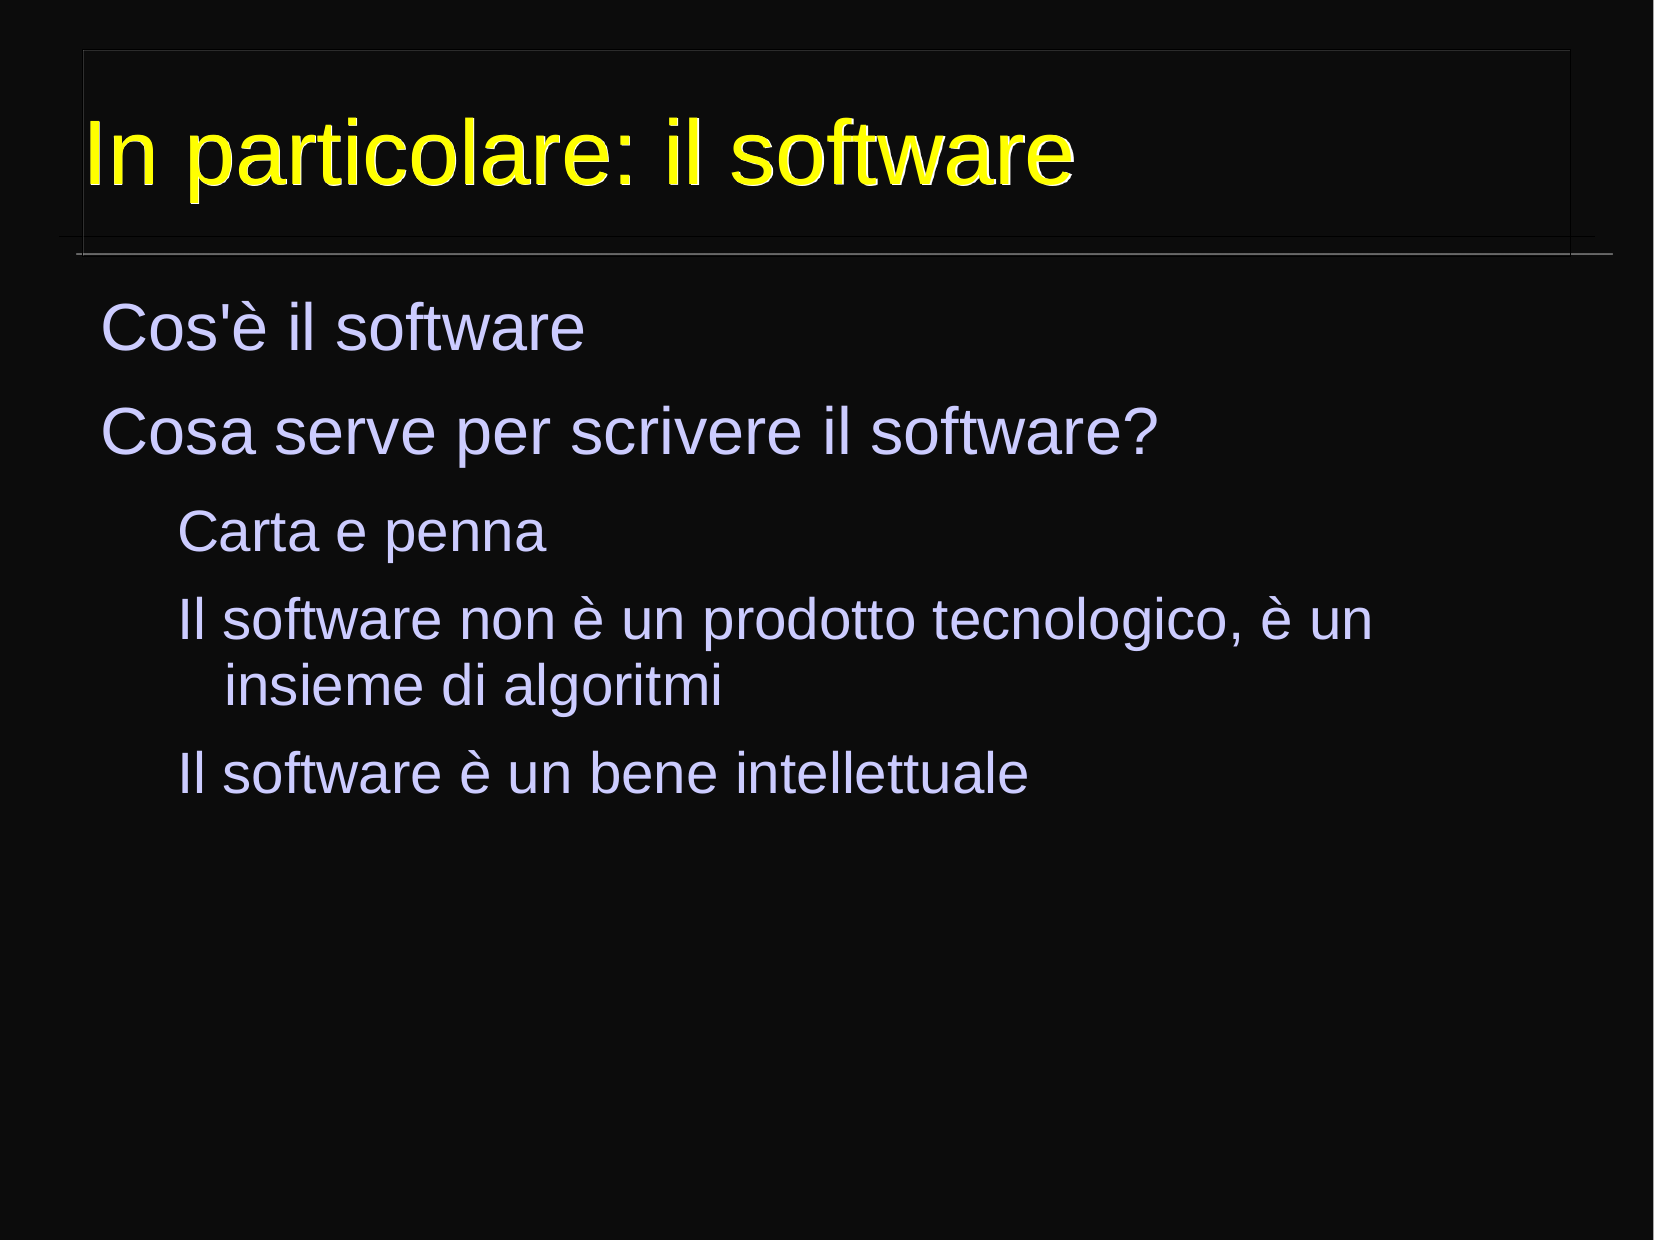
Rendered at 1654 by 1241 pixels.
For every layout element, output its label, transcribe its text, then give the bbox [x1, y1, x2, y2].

title In particolare: il software [82, 49, 1571, 257]
list Cos'è il software Cosa serve per scrivere il software? Carta e penna Il software non è un prodotto tecnologico, è un insieme di algoritmi Il software è un bene intellettuale [82, 290, 1571, 1109]
